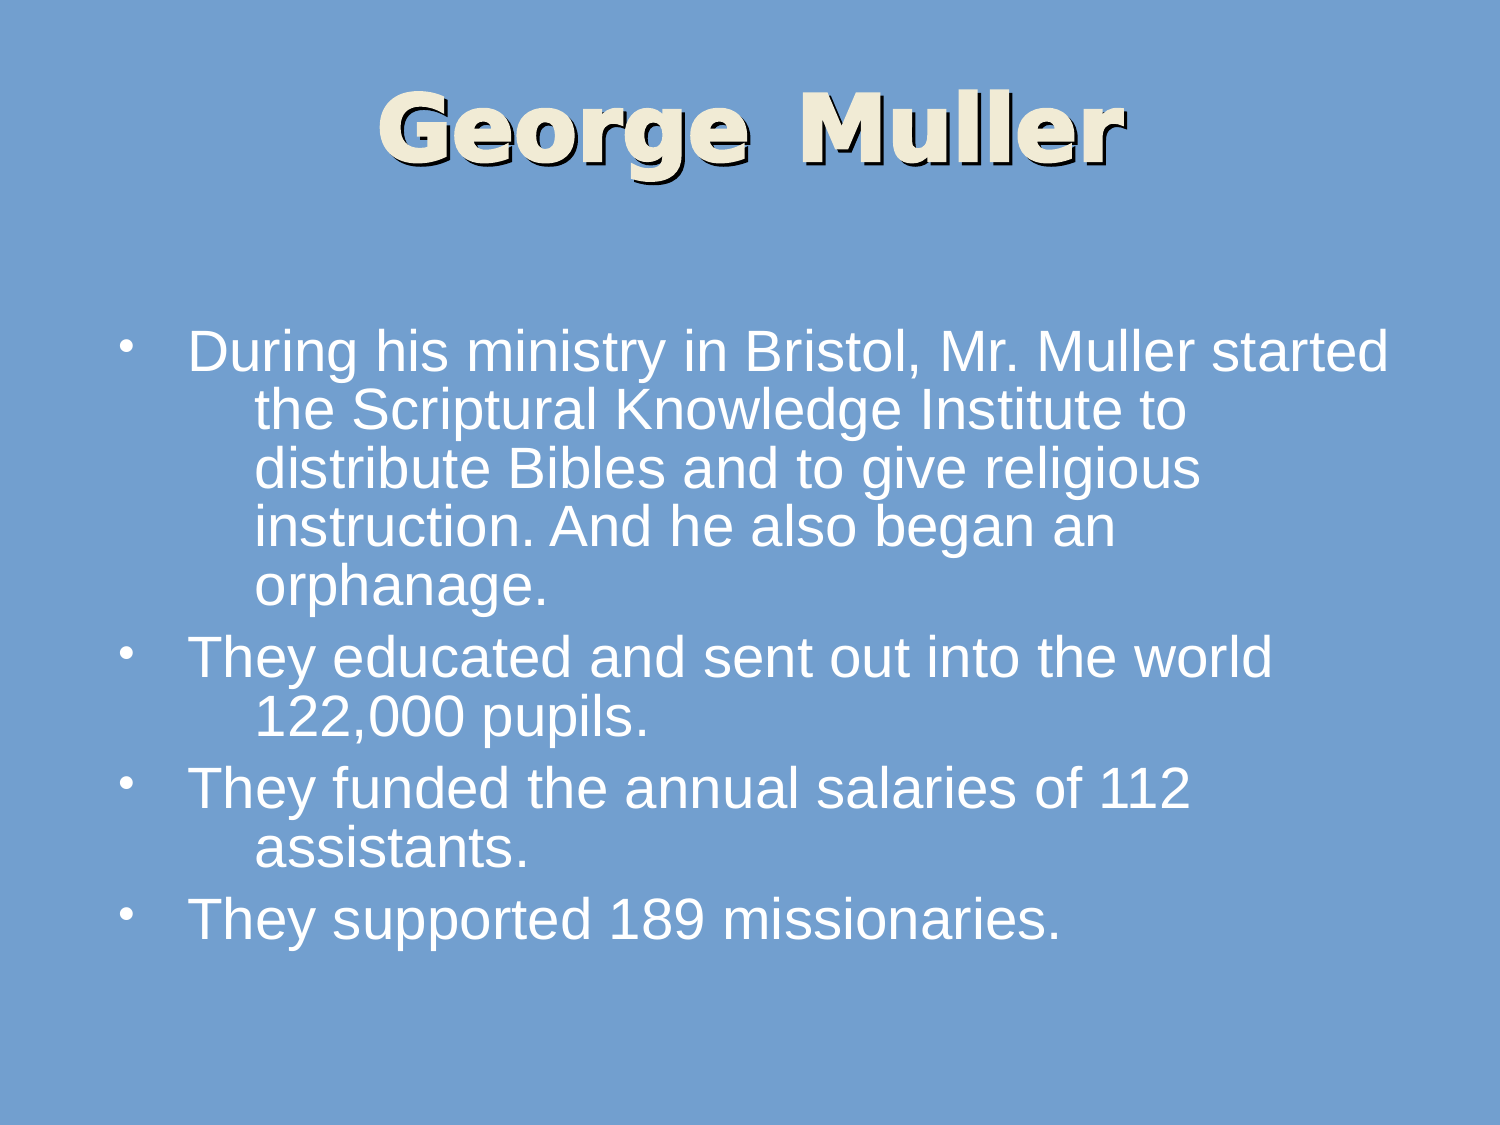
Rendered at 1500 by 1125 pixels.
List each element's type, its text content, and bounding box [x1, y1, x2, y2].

list During his ministry in Bristol, Mr. Muller started the Scriptural Knowledge Institute to distribute Bibles and to give religious instruction. And he also began an orphanage. They educated and sent out into the world 122,000 pupils. They funded the annual salaries of 112 assistants. They supported 189 missionaries. [75, 324, 1426, 1068]
title George Muller [75, 44, 1426, 233]
